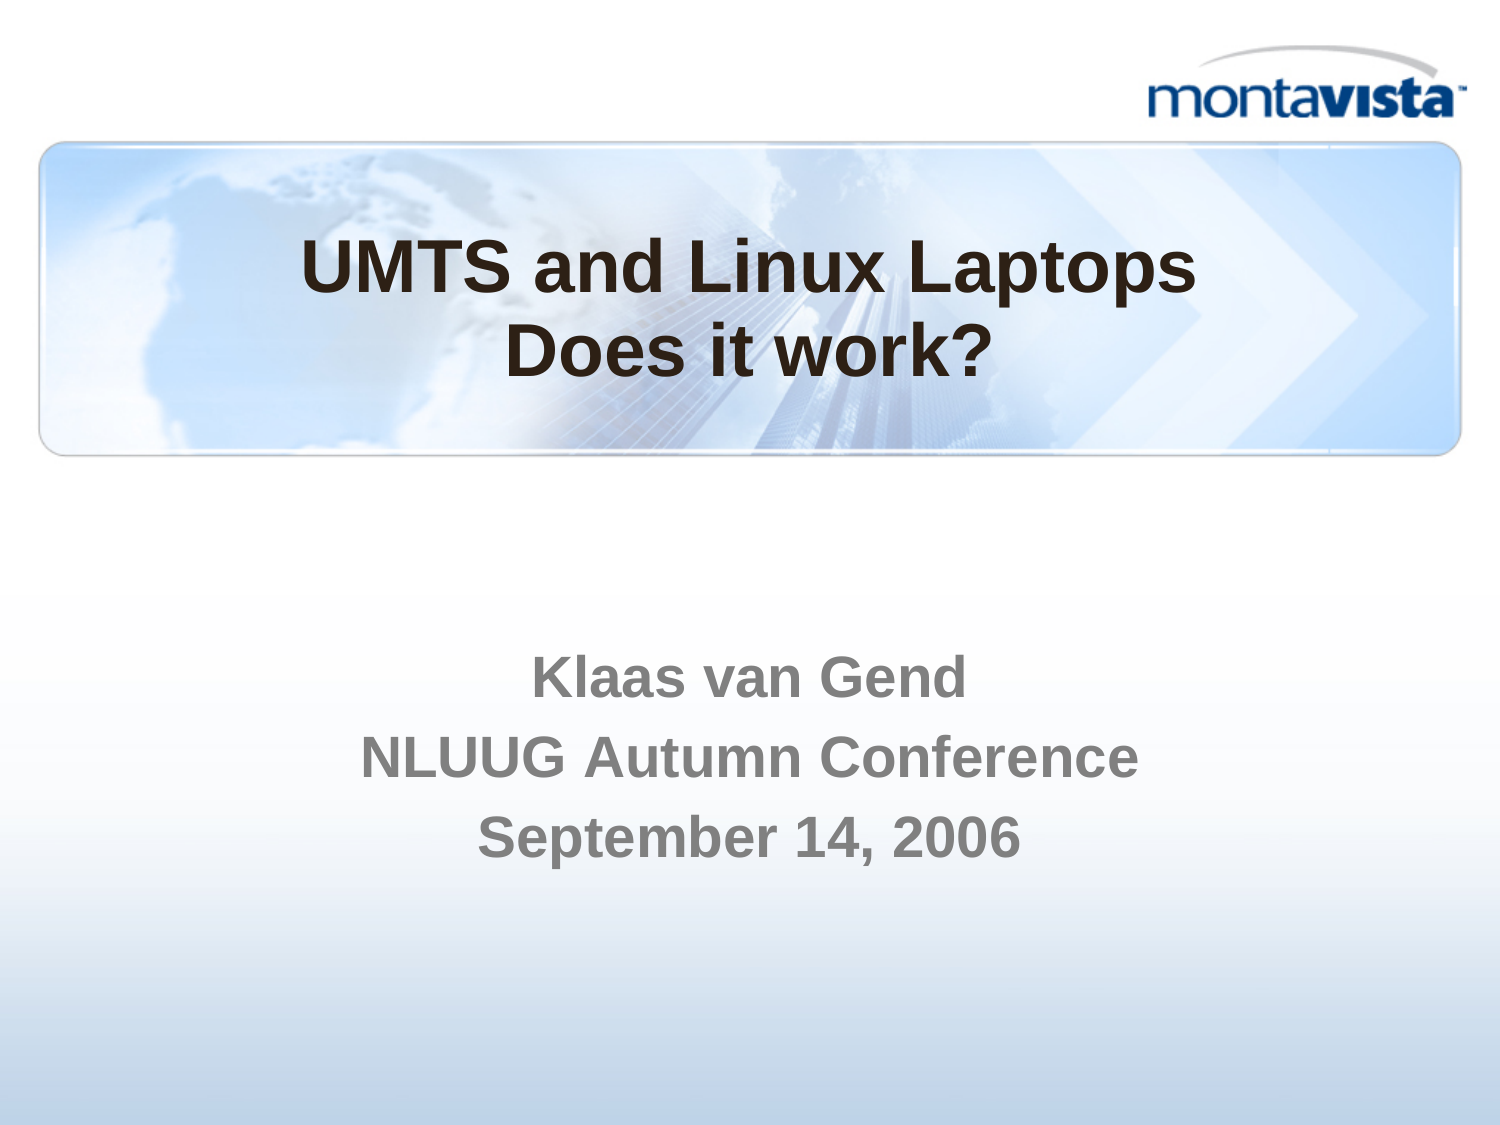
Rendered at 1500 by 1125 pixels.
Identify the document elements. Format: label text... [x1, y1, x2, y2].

picture [0, 0, 1500, 1125]
title UMTS and Linux Laptops Does it work? [50, 187, 1450, 429]
subtitle Klaas van Gend NLUUG Autumn Conference September 14, 2006 [225, 637, 1276, 926]
